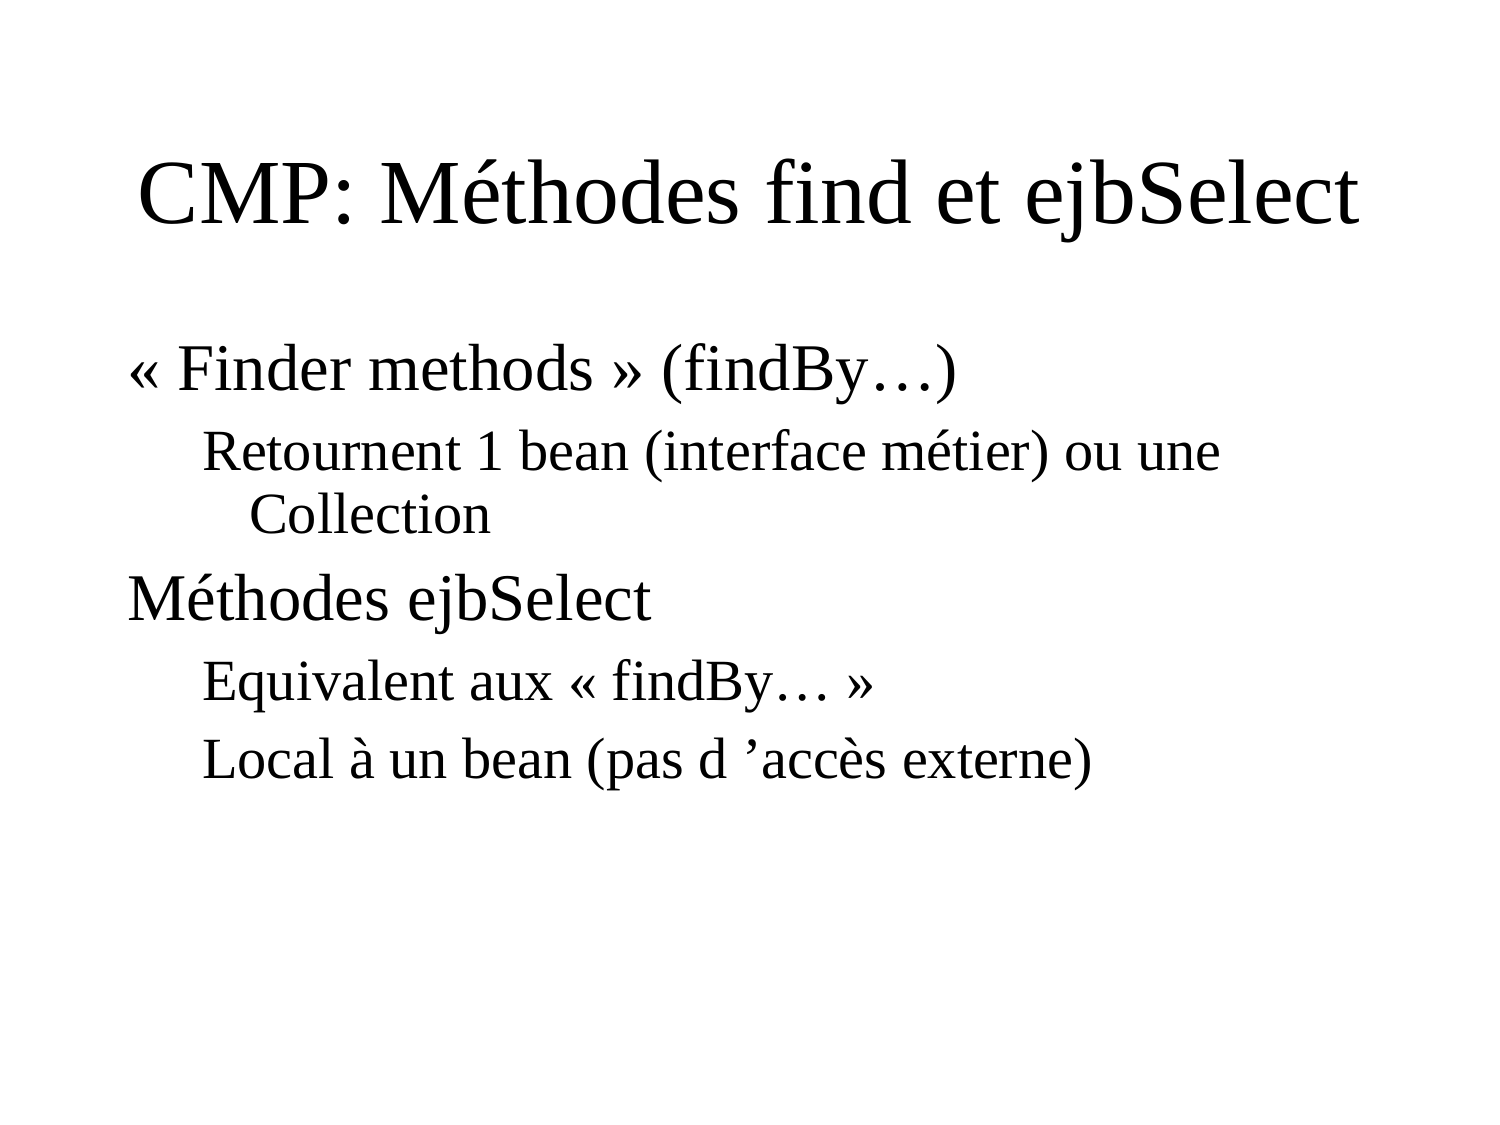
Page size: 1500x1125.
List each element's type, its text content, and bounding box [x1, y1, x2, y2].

title CMP: Méthodes find et ejbSelect [112, 99, 1388, 288]
list « Finder methods » (findBy…) Retournent 1 bean (interface métier) ou une Collection Méthodes ejbSelect Equivalent aux « findBy… » Local à un bean (pas d ’accès externe) [112, 324, 1388, 1000]
